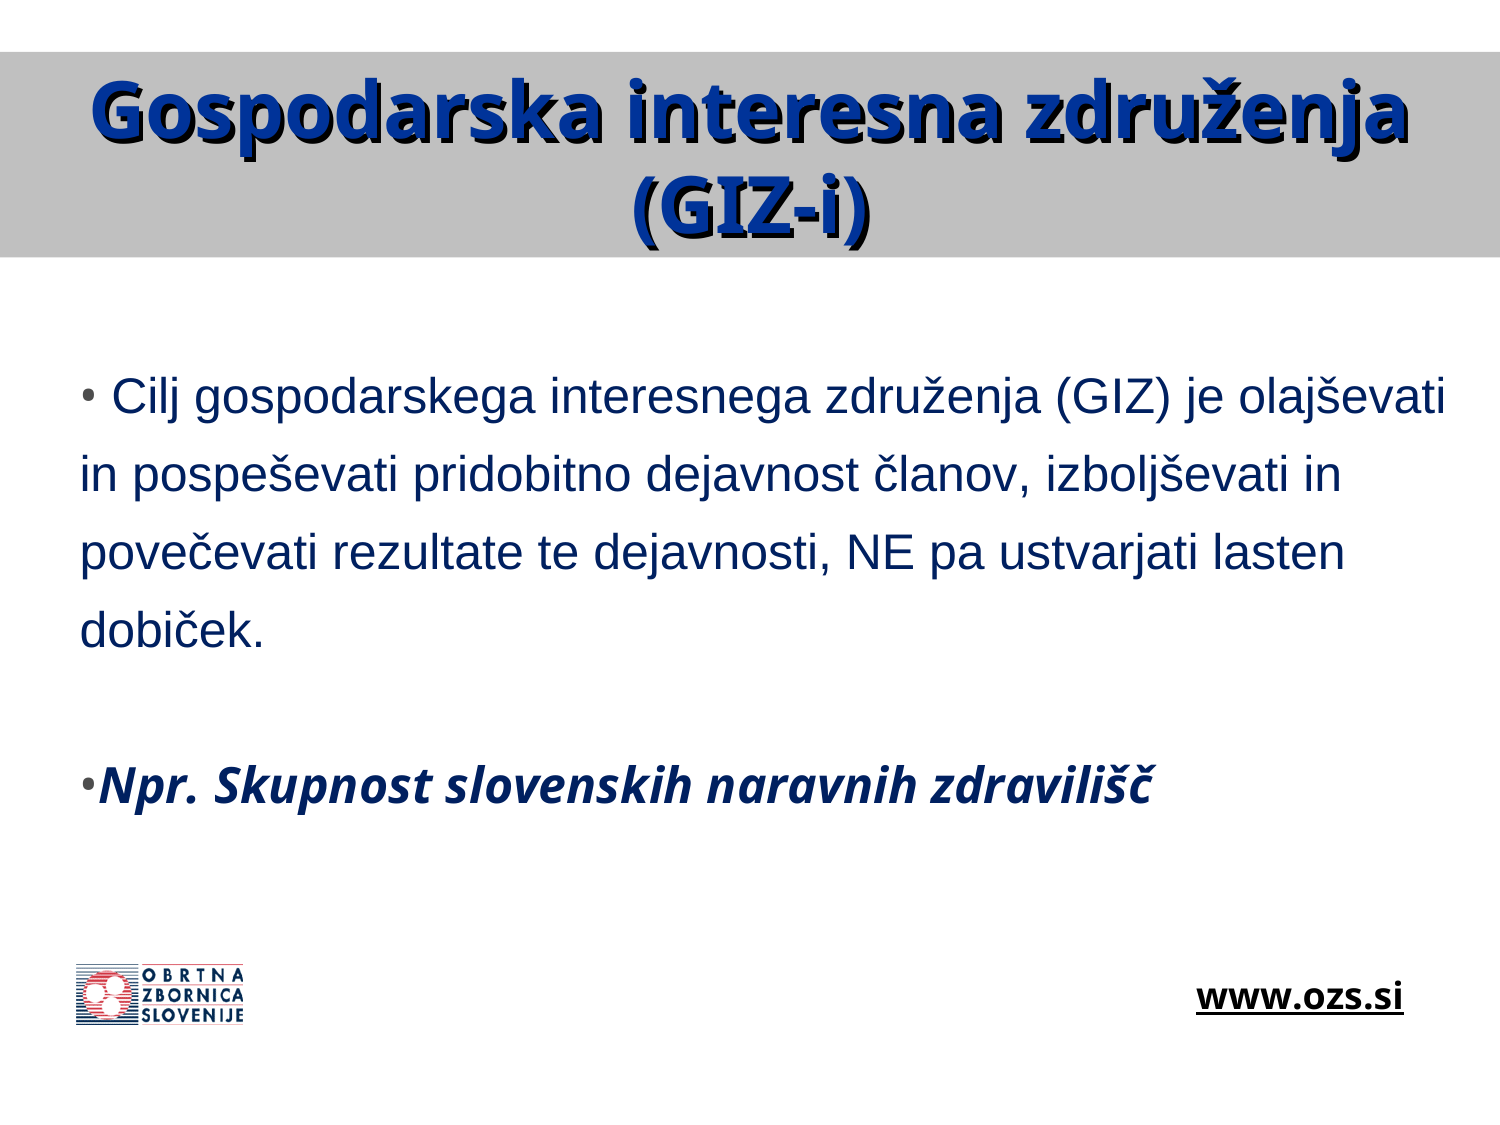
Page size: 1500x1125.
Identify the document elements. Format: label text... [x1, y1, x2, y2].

text_box www.ozs.si [1181, 964, 1419, 1025]
text_box Cilj gospodarskega interesnega združenja (GIZ) je olajševati in pospeševati pridobitno dejavnost članov, izboljševati in povečevati rezultate te dejavnosti, NE pa ustvarjati lasten dobiček. Npr. Skupnost slovenskih naravnih zdravilišč [64, 337, 1471, 822]
text_box Gospodarska interesna združenja (GIZ-i) [0, 51, 1500, 258]
picture [76, 964, 243, 1025]
